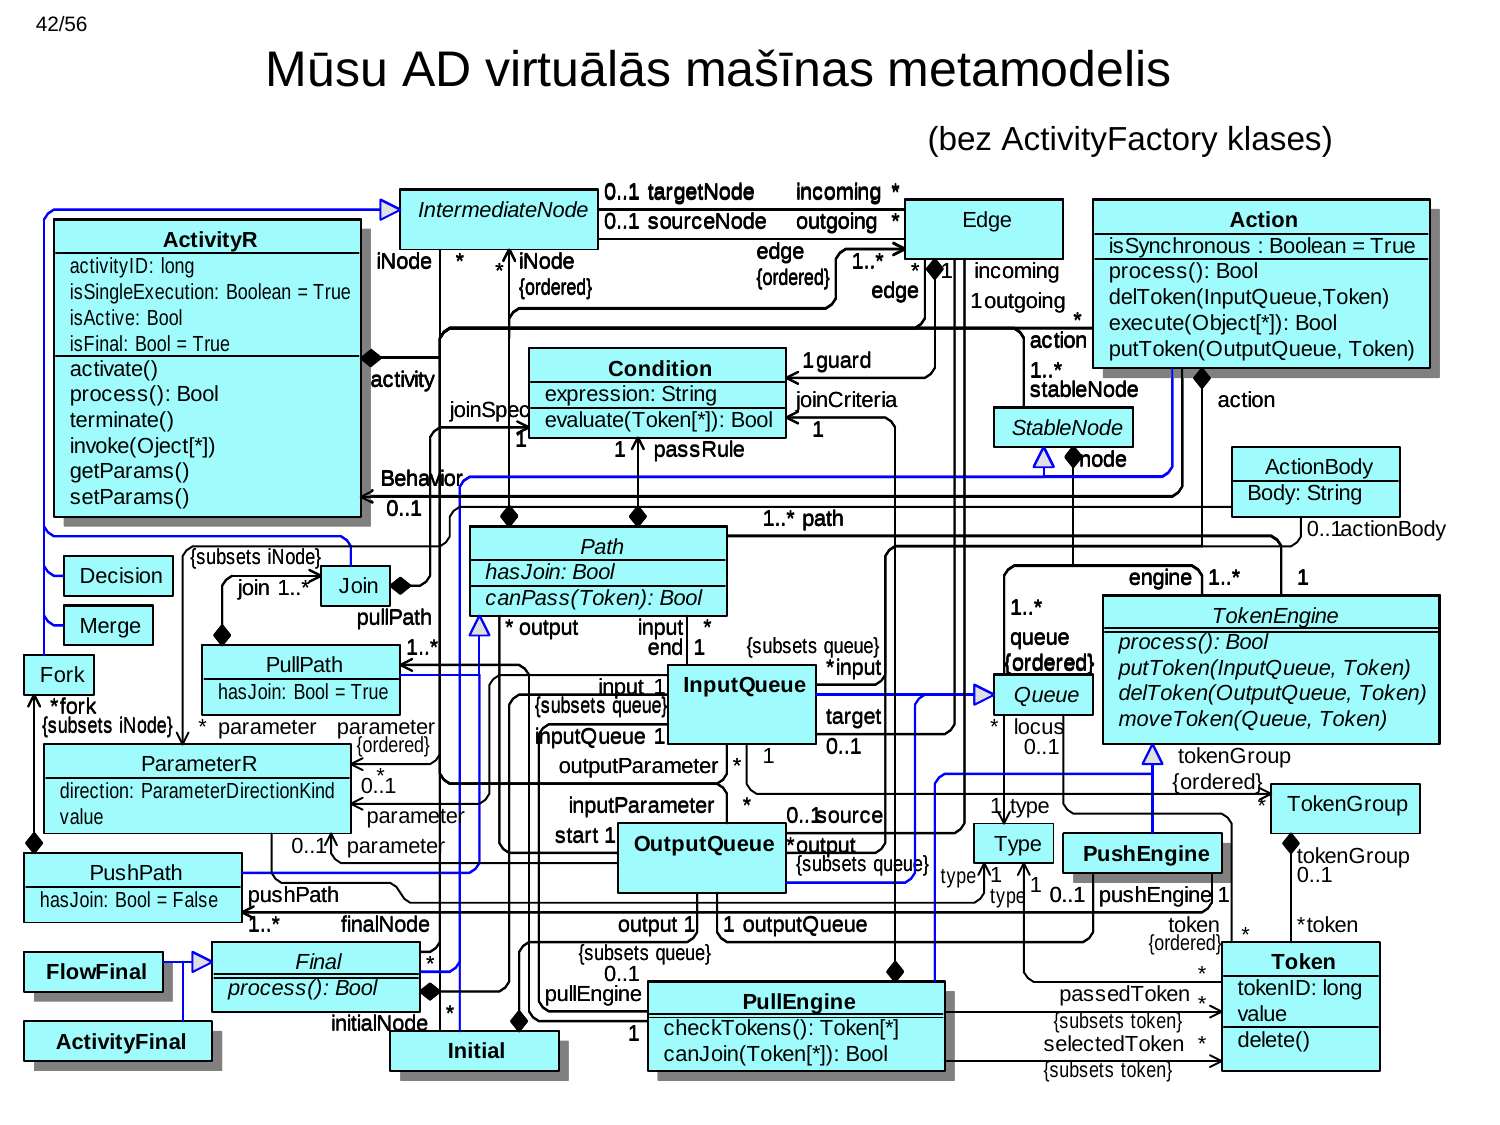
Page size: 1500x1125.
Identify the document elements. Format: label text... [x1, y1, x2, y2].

picture [4, 159, 1476, 1113]
title Mūsu AD virtuālās mašīnas metamodelis [37, 24, 1401, 113]
text_box (bez ActivityFactory klases) [912, 112, 1349, 165]
